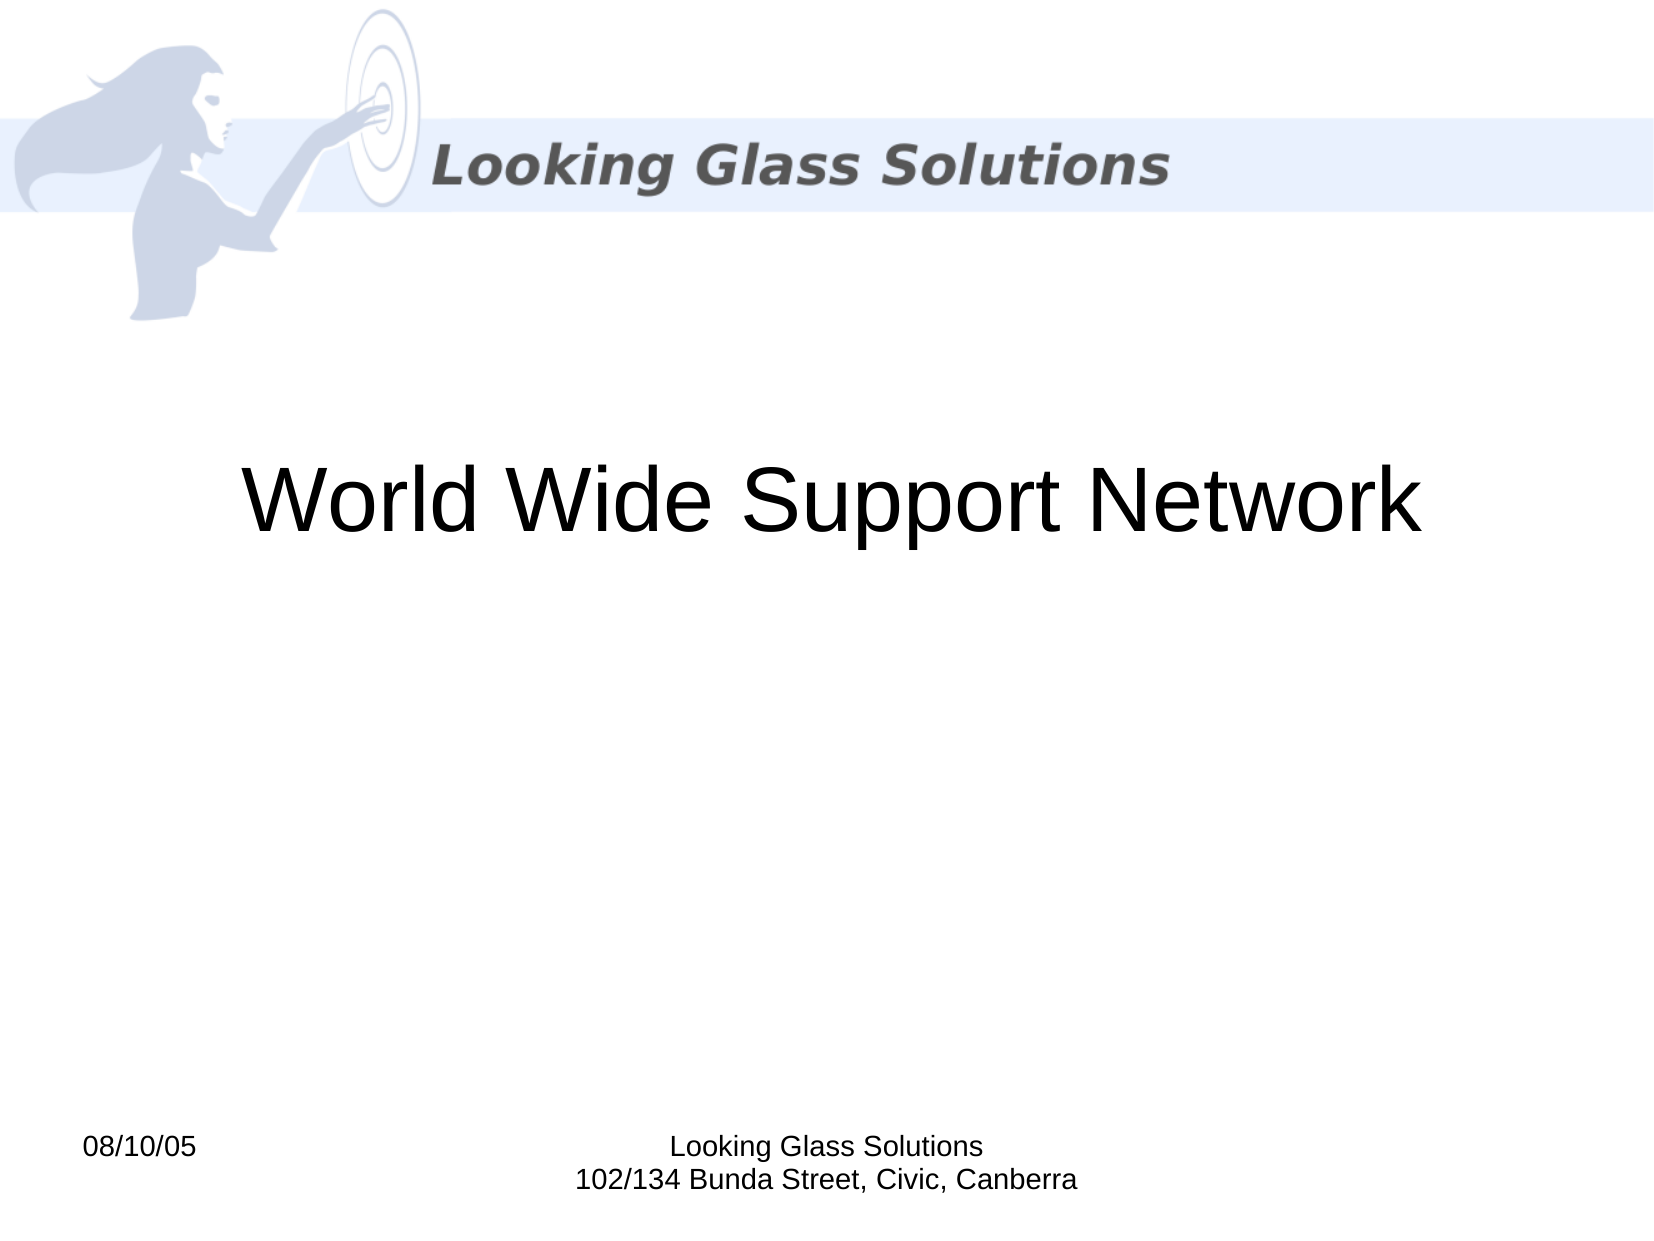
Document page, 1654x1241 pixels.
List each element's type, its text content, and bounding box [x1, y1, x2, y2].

title World Wide Support Network [88, 395, 1577, 603]
picture [0, 0, 1654, 325]
